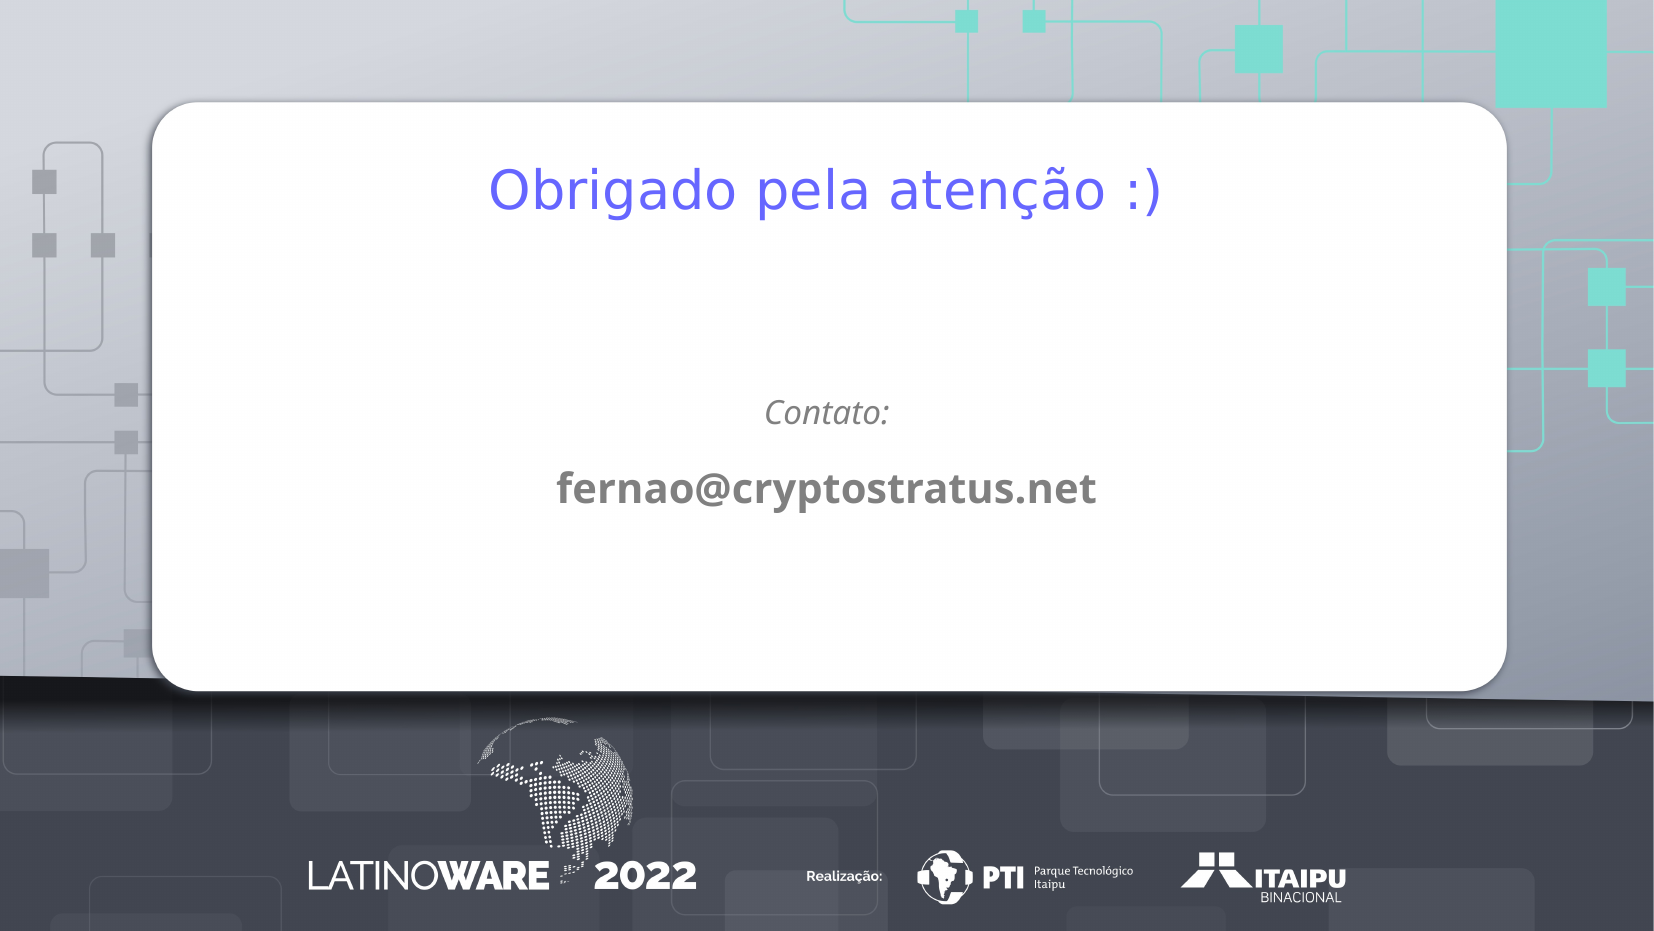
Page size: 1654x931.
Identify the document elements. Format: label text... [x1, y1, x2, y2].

text_box Contato: [478, 383, 1176, 454]
text_box fernao@cryptostratus.net [478, 454, 1176, 566]
picture [0, 0, 1654, 931]
text_box Obrigado pela atenção :) [94, 147, 1559, 323]
